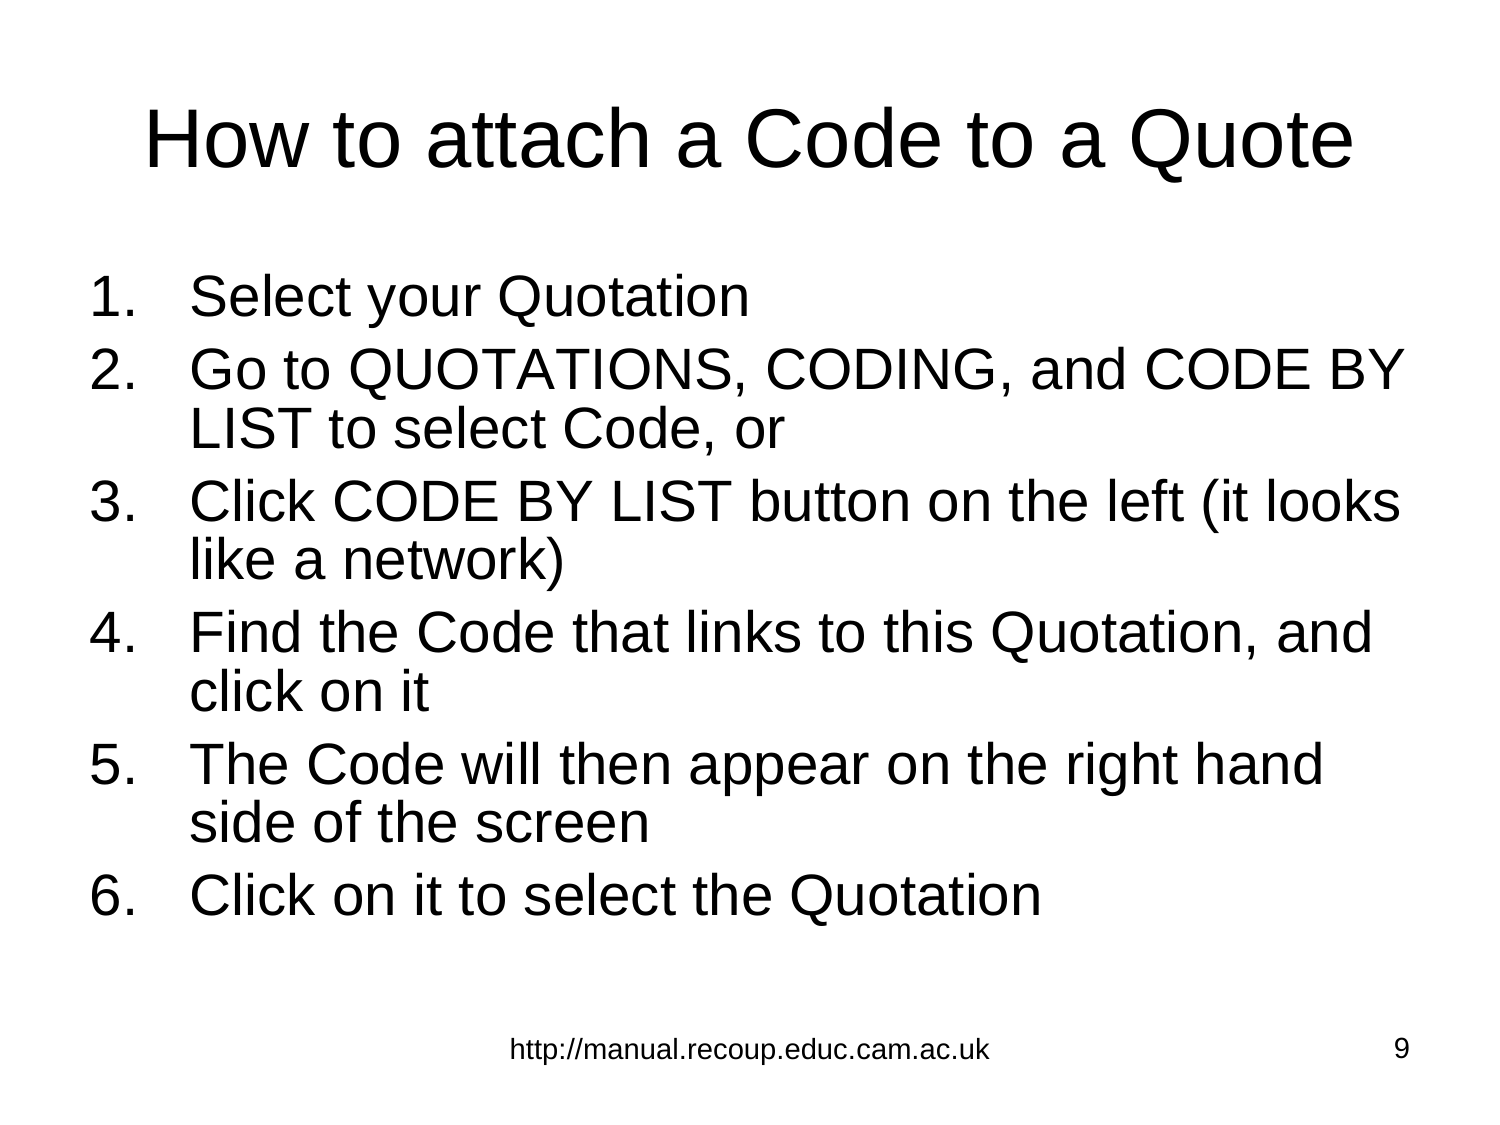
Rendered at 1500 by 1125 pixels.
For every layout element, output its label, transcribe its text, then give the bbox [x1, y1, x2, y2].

title How to attach a Code to a Quote [75, 45, 1426, 233]
list Select your Quotation Go to QUOTATIONS, CODING, and CODE BY LIST to select Code, or Click CODE BY LIST button on the left (it looks like a network) Find the Code that links to this Quotation, and click on it The Code will then appear on the right hand side of the screen Click on it to select the Quotation [75, 262, 1426, 1006]
